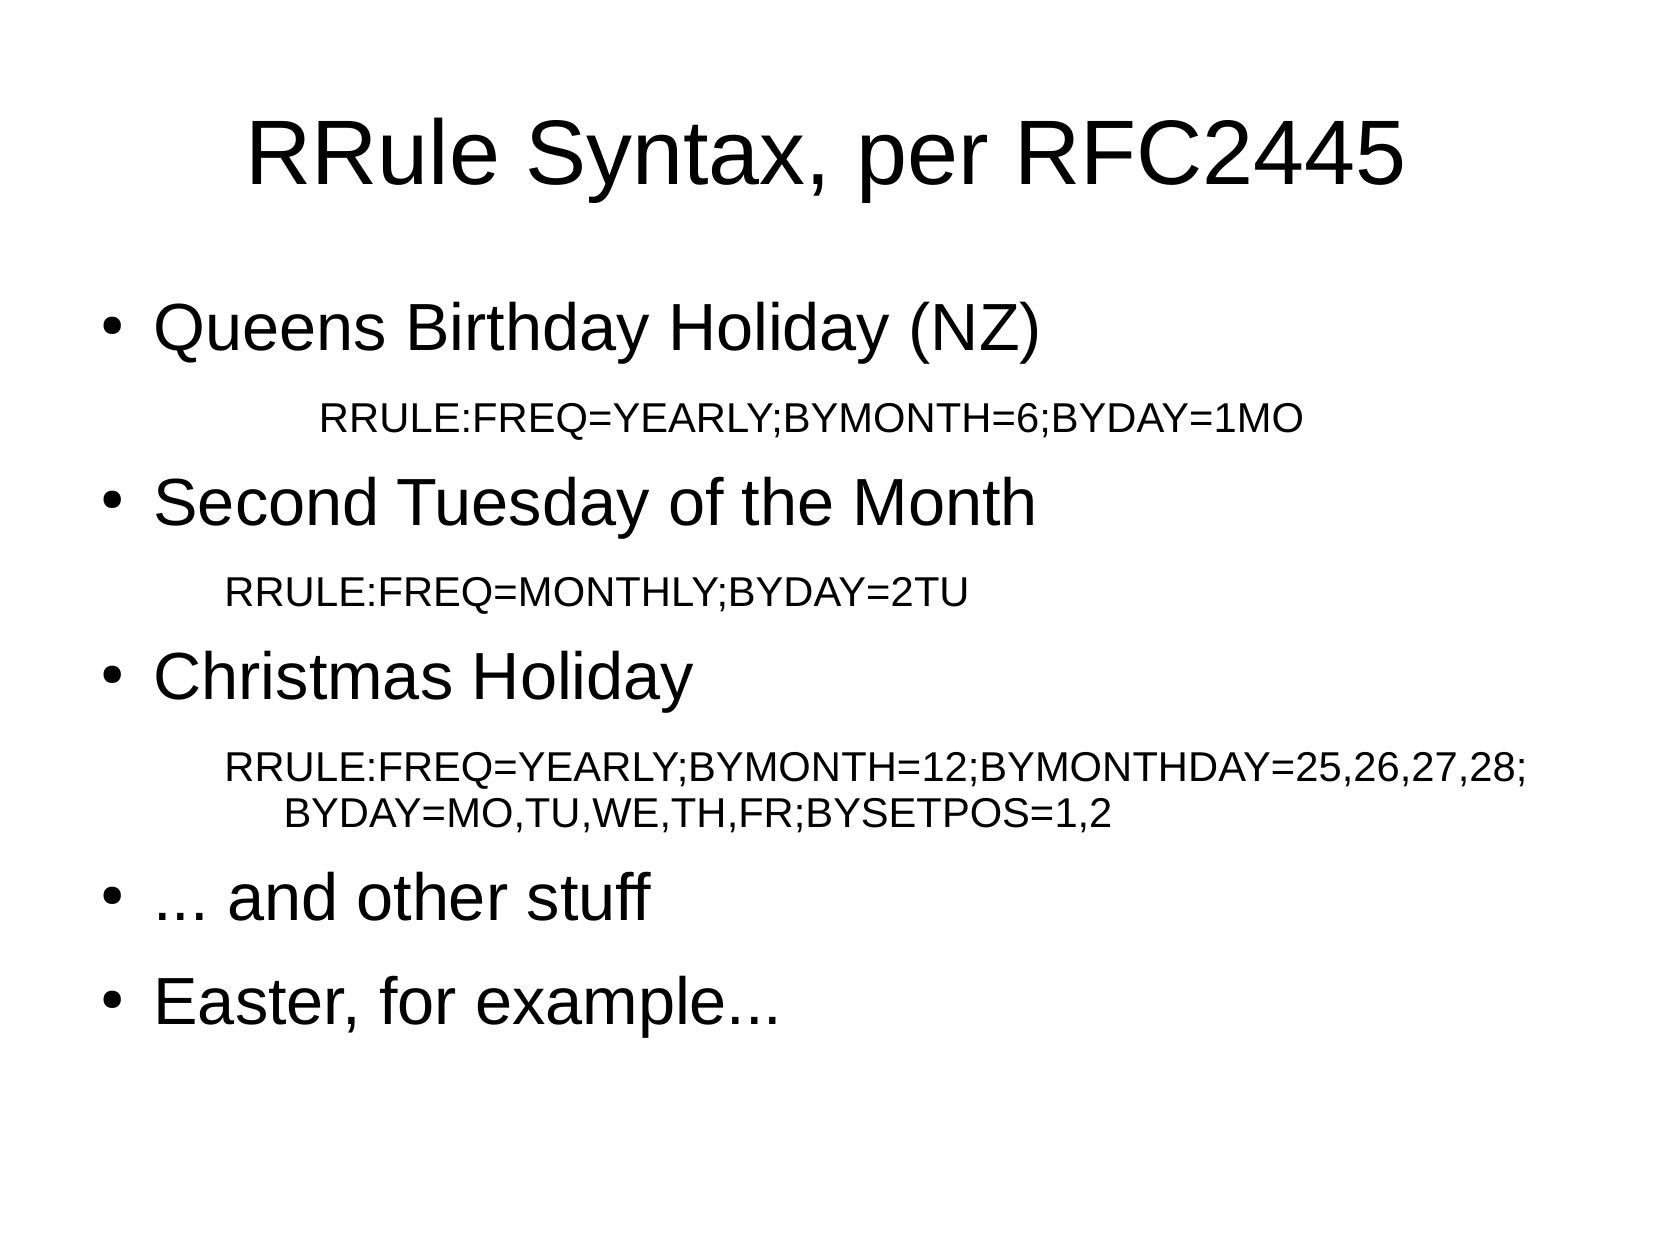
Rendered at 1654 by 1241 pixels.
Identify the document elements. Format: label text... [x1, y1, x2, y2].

list Queens Birthday Holiday (NZ) RRULE:FREQ=YEARLY;BYMONTH=6;BYDAY=1MO Second Tuesday of the Month RRULE:FREQ=MONTHLY;BYDAY=2TU Christmas Holiday RRULE:FREQ=YEARLY;BYMONTH=12;BYMONTHDAY=25,26,27,28; BYDAY=MO,TU,WE,TH,FR;BYSETPOS=1,2 ... and other stuff Easter, for example... [82, 290, 1571, 1094]
title RRule Syntax, per RFC2445 [82, 56, 1571, 250]
